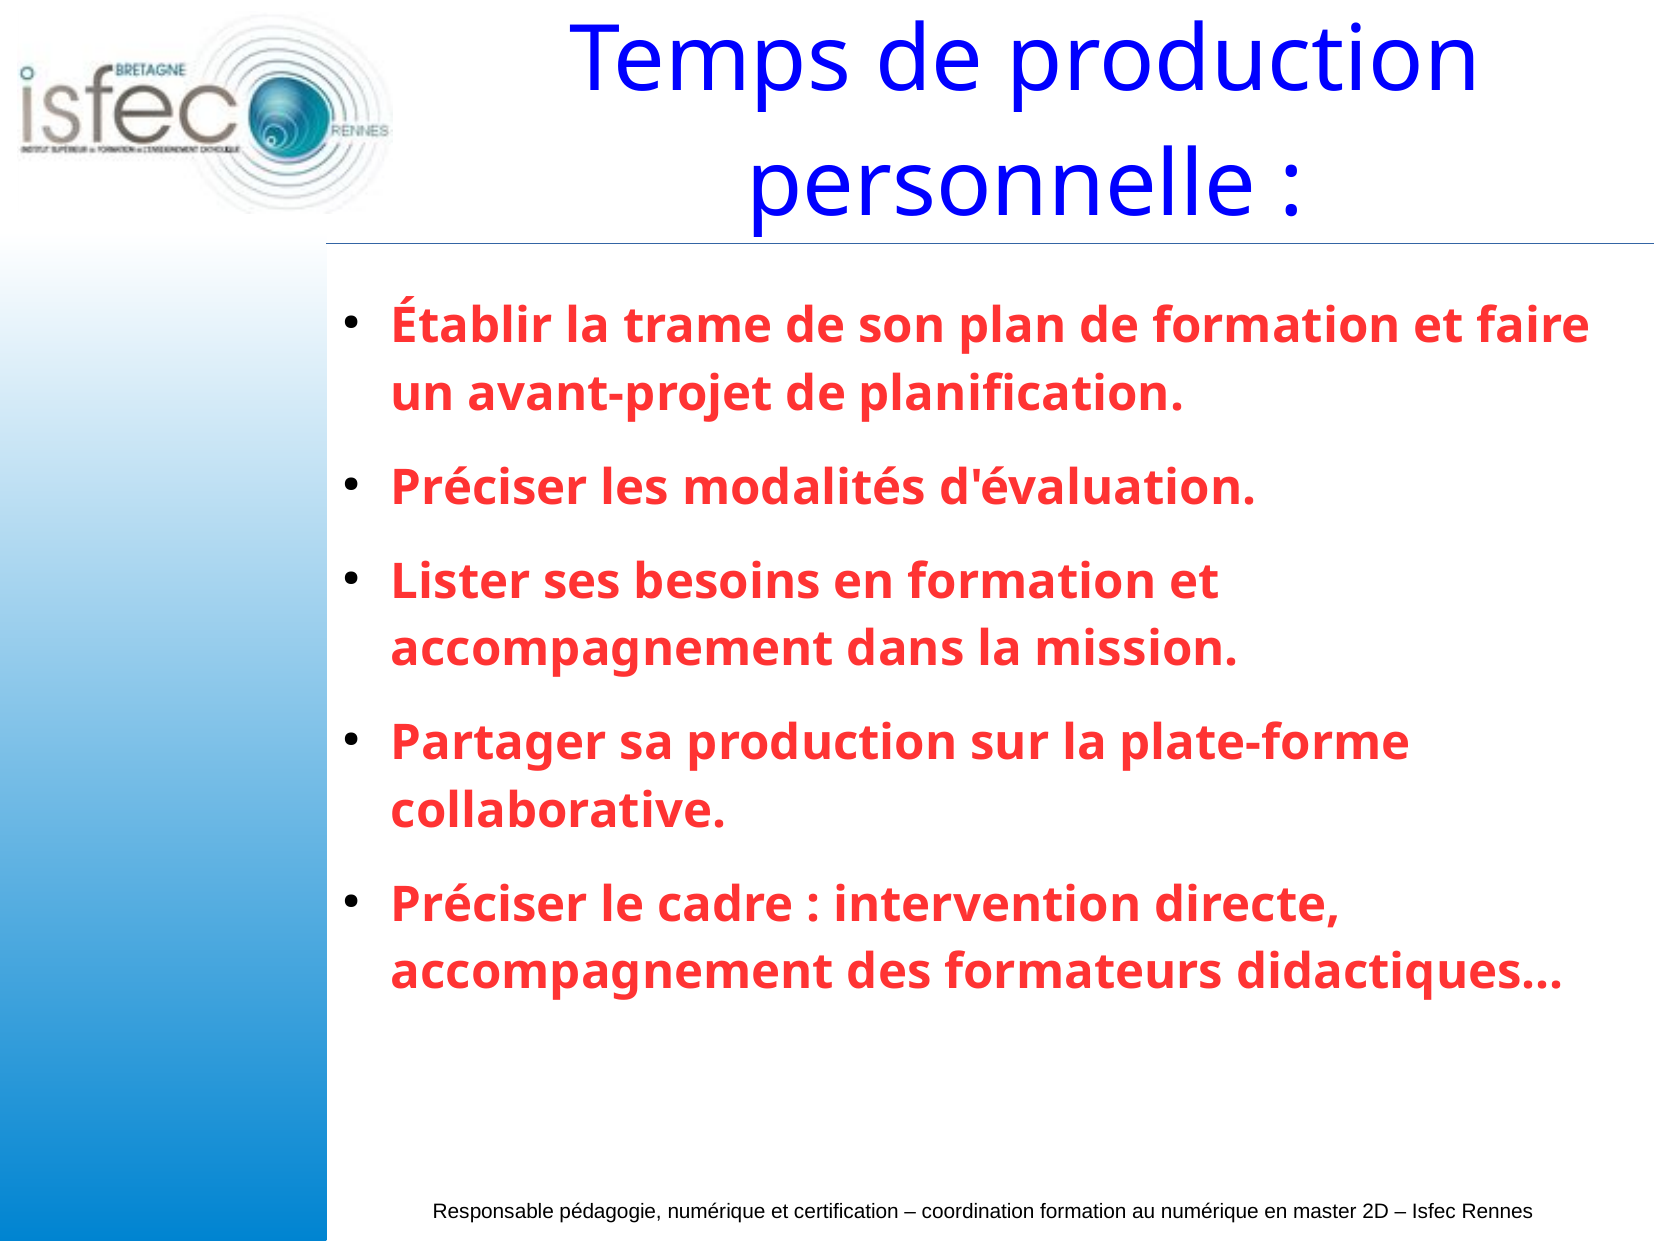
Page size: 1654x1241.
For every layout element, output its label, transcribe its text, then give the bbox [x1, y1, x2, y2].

title Temps de production personnelle : [427, 13, 1624, 221]
list Établir la trame de son plan de formation et faire un avant-projet de planification. Préciser les modalités d'évaluation. Lister ses besoins en formation et accompagnement dans la mission. Partager sa production sur la plate-forme collaborative. Préciser le cadre : intervention directe, accompagnement des formateurs didactiques... [326, 290, 1641, 1010]
picture [17, 11, 393, 214]
